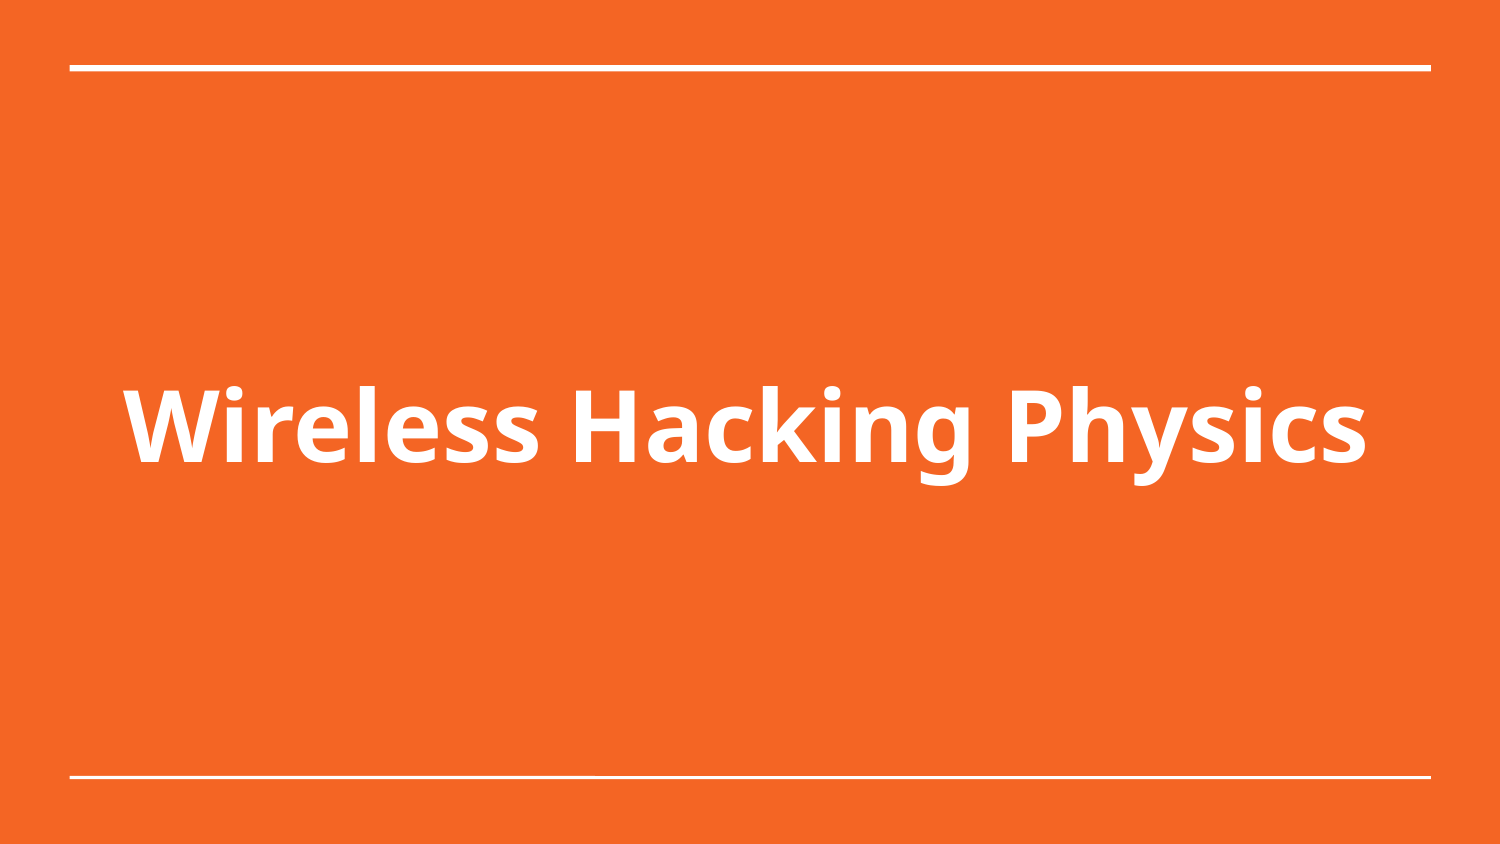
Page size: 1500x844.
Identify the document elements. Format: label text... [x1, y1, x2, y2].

title Wireless Hacking Physics [66, 296, 1428, 550]
